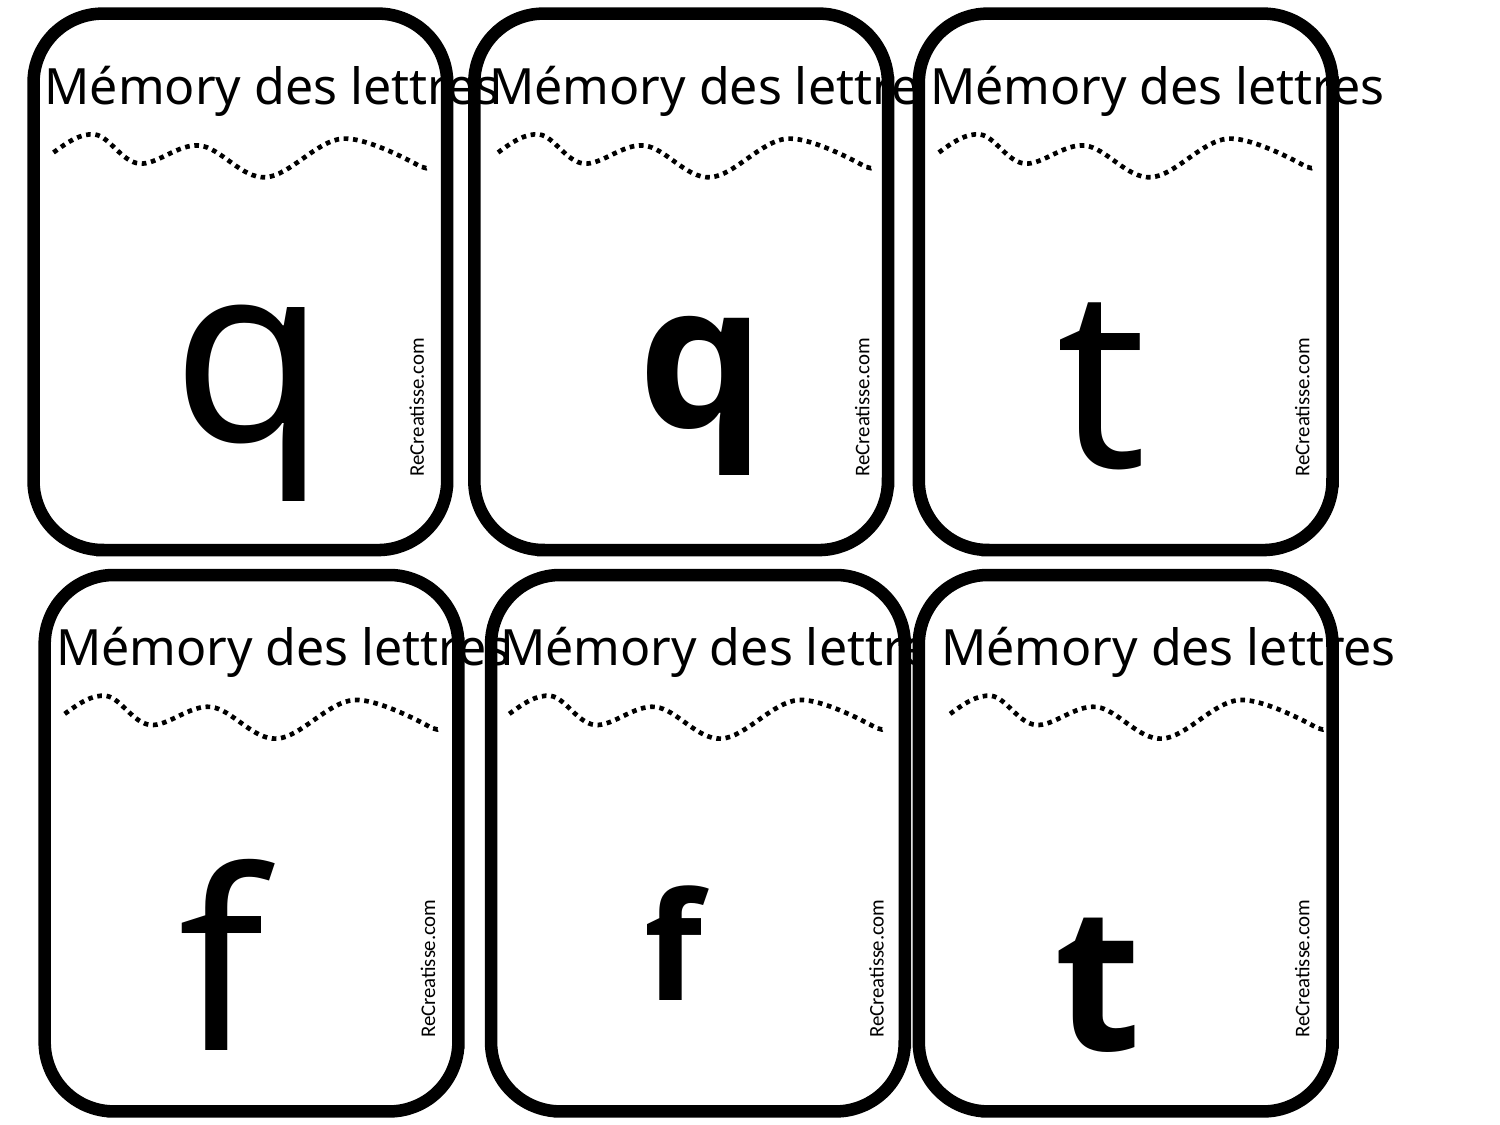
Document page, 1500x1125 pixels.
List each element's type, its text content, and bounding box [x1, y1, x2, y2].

text_box Mémory des lettres [485, 608, 926, 684]
text_box ReCreatisse.com [1281, 323, 1321, 491]
text_box ReCreatisse.com [396, 323, 436, 491]
text_box [43, 13, 438, 47]
text_box Mémory des lettres [30, 47, 474, 122]
text_box f [630, 843, 718, 1038]
text_box [33, 122, 448, 551]
text_box q [209, 323, 283, 425]
text_box [44, 684, 459, 1112]
text_box [491, 684, 905, 1112]
text_box q [677, 340, 721, 406]
text_box Mémory des lettres [926, 608, 1412, 684]
text_box [54, 575, 449, 608]
text_box [484, 13, 879, 47]
text_box [918, 613, 1333, 1112]
text_box [928, 575, 1323, 608]
text_box t [1039, 843, 1156, 1098]
text_box Mémory des lettres [41, 608, 485, 684]
text_box t [1041, 210, 1162, 525]
text_box Mémory des lettres [915, 47, 1400, 122]
text_box ReCreatisse.com [841, 323, 881, 491]
text_box q [158, 184, 341, 499]
text_box [474, 122, 889, 551]
text_box [501, 575, 895, 608]
text_box ReCreatisse.com [855, 884, 895, 1053]
text_box [918, 122, 1333, 551]
text_box ReCreatisse.com [407, 884, 447, 1053]
text_box f [164, 793, 280, 1108]
text_box q [624, 220, 780, 475]
text_box Mémory des lettres [474, 47, 915, 122]
text_box ReCreatisse.com [1281, 884, 1321, 1053]
text_box [928, 13, 1323, 47]
